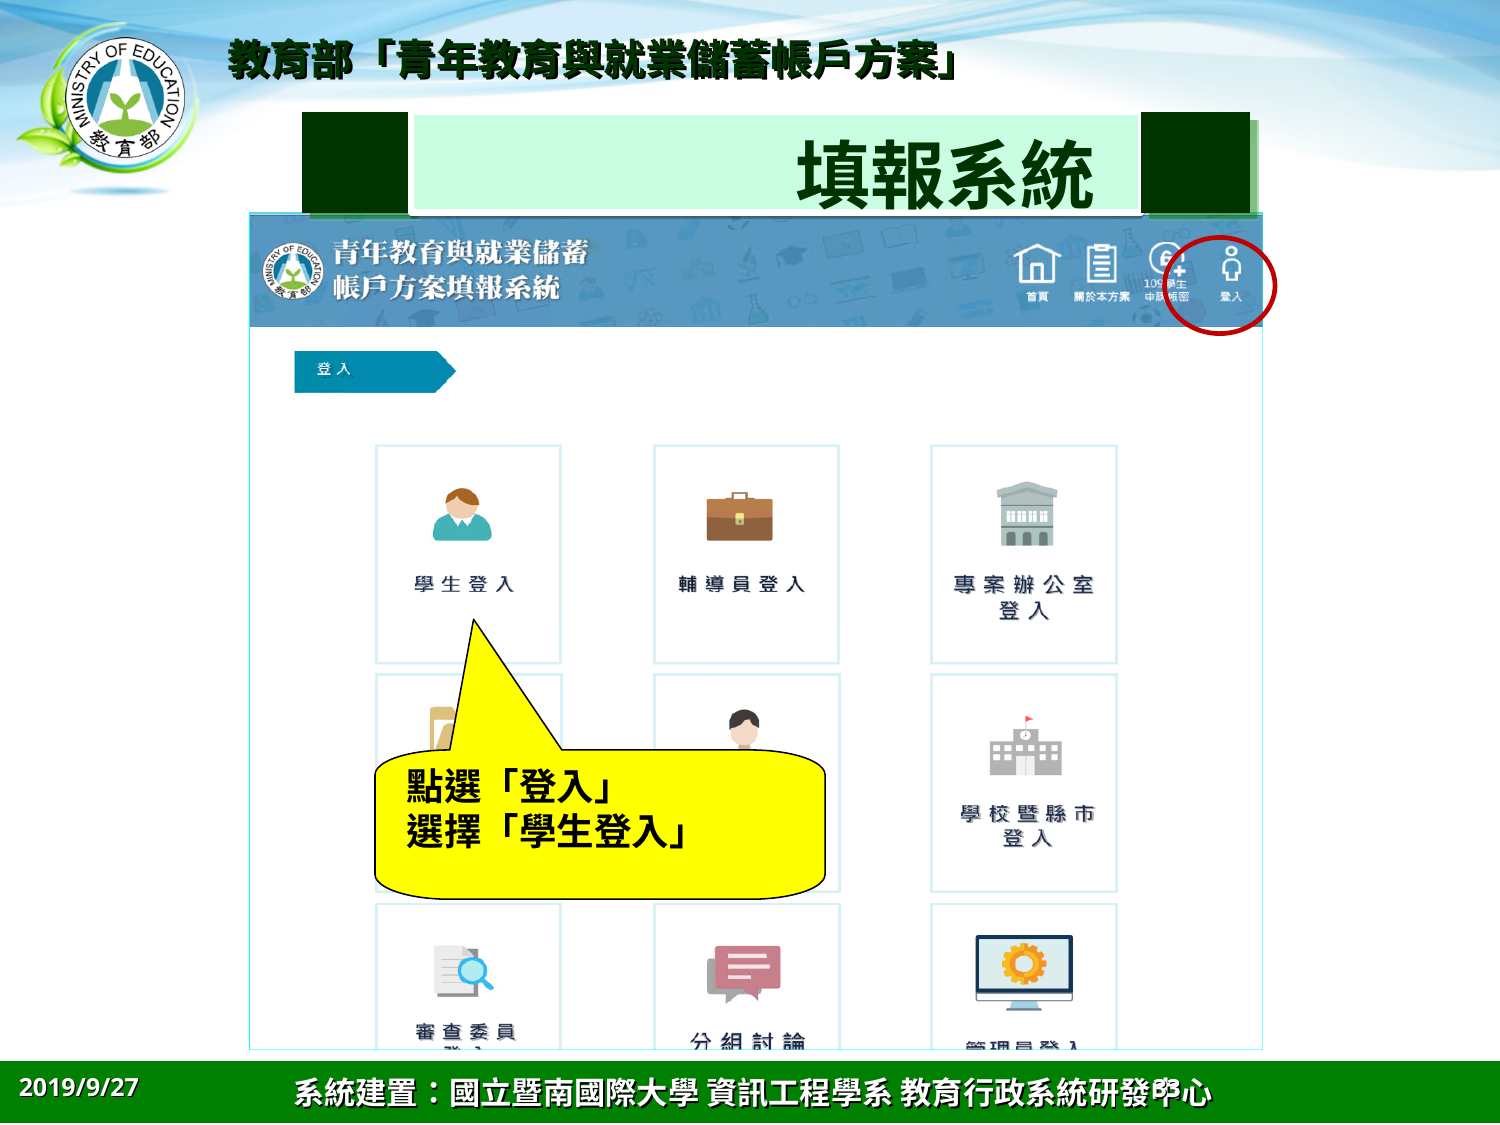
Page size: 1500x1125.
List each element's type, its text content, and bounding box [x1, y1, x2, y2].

text_box 點選「登入」 選擇「學生登入」 [375, 619, 826, 900]
text_box [302, 112, 411, 213]
picture [249, 212, 1263, 1051]
text_box 33 [1137, 1064, 1488, 1125]
text_box [1141, 112, 1250, 213]
text_box 2019/9/27 [3, 1063, 354, 1117]
picture [1167, 240, 1263, 331]
text_box 填報系統 [411, 112, 1141, 213]
